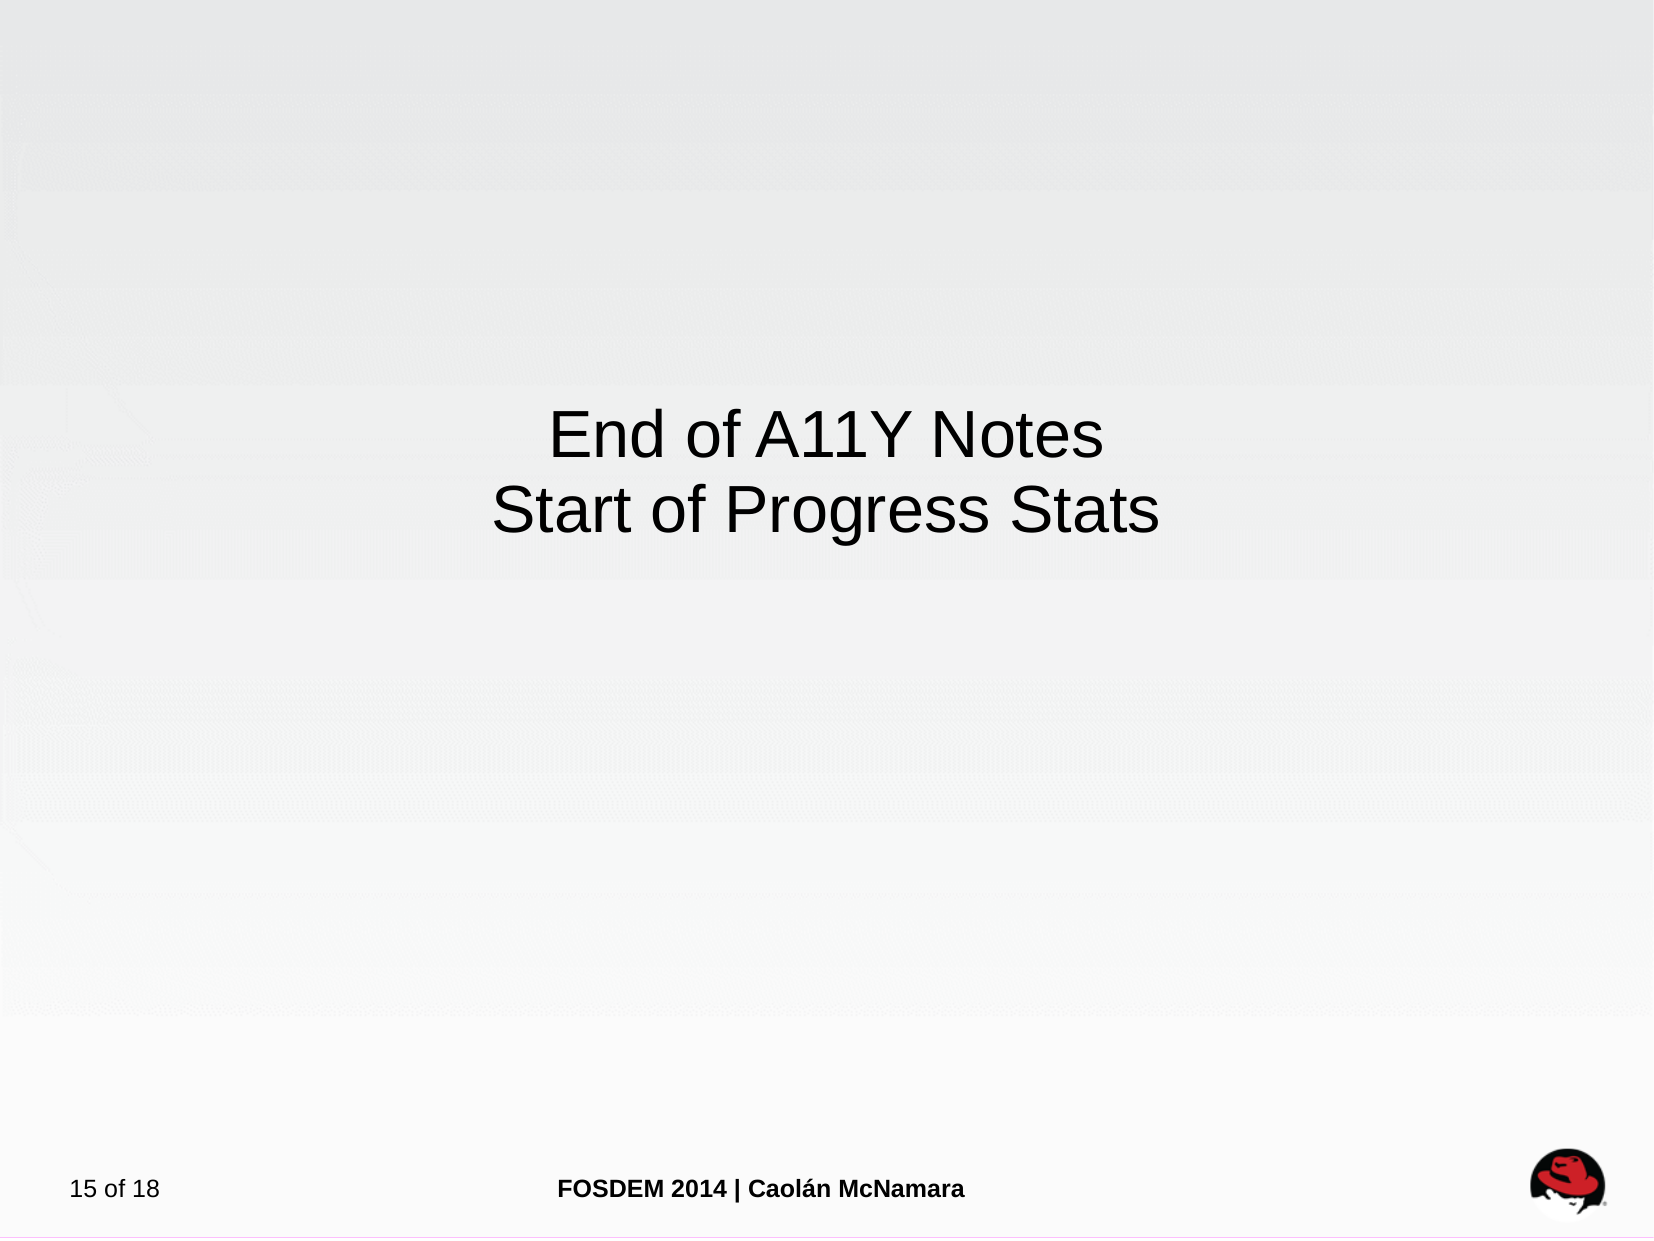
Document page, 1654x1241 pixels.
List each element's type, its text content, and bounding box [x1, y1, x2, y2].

subtitle End of A11Y Notes Start of Progress Stats [82, 37, 1571, 1039]
picture [0, 0, 1654, 1241]
